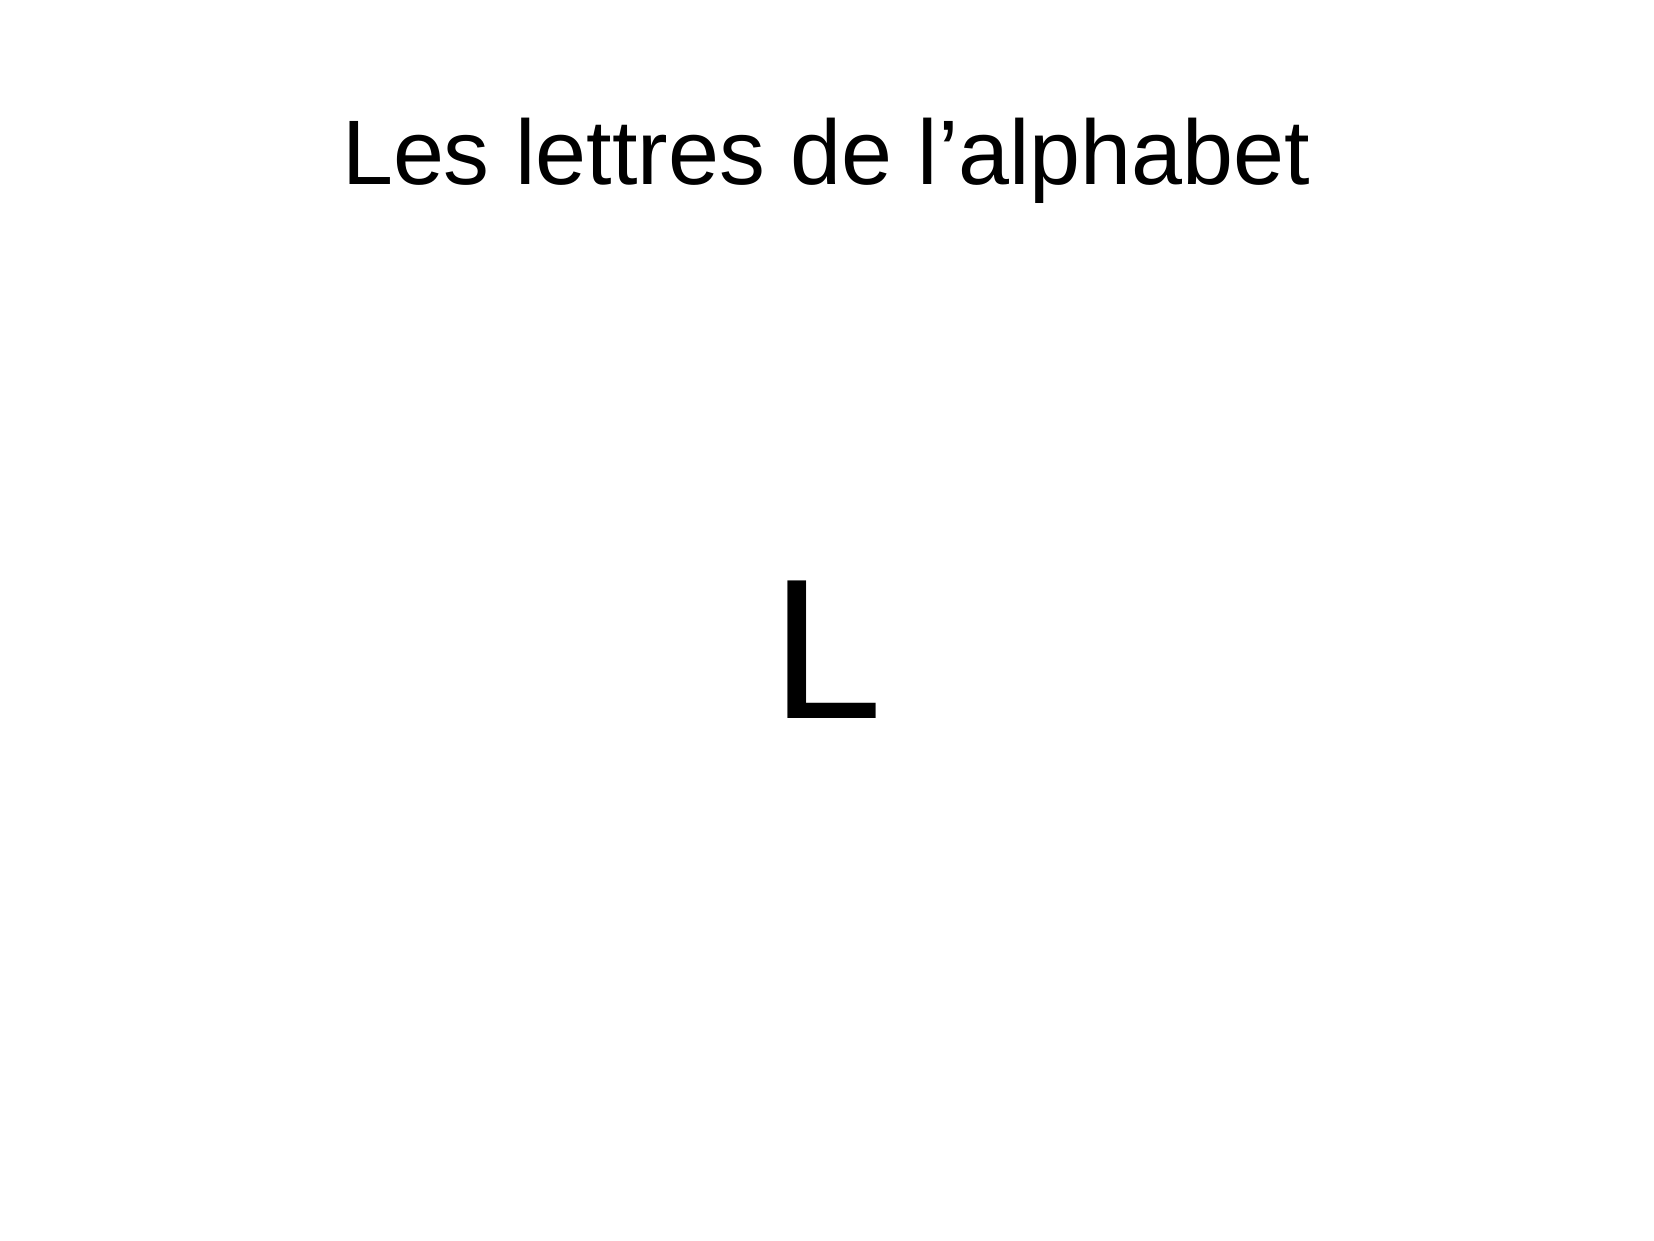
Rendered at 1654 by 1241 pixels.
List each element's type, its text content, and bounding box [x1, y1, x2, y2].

subtitle L [82, 290, 1571, 1010]
title Les lettres de l’alphabet [82, 49, 1571, 257]
